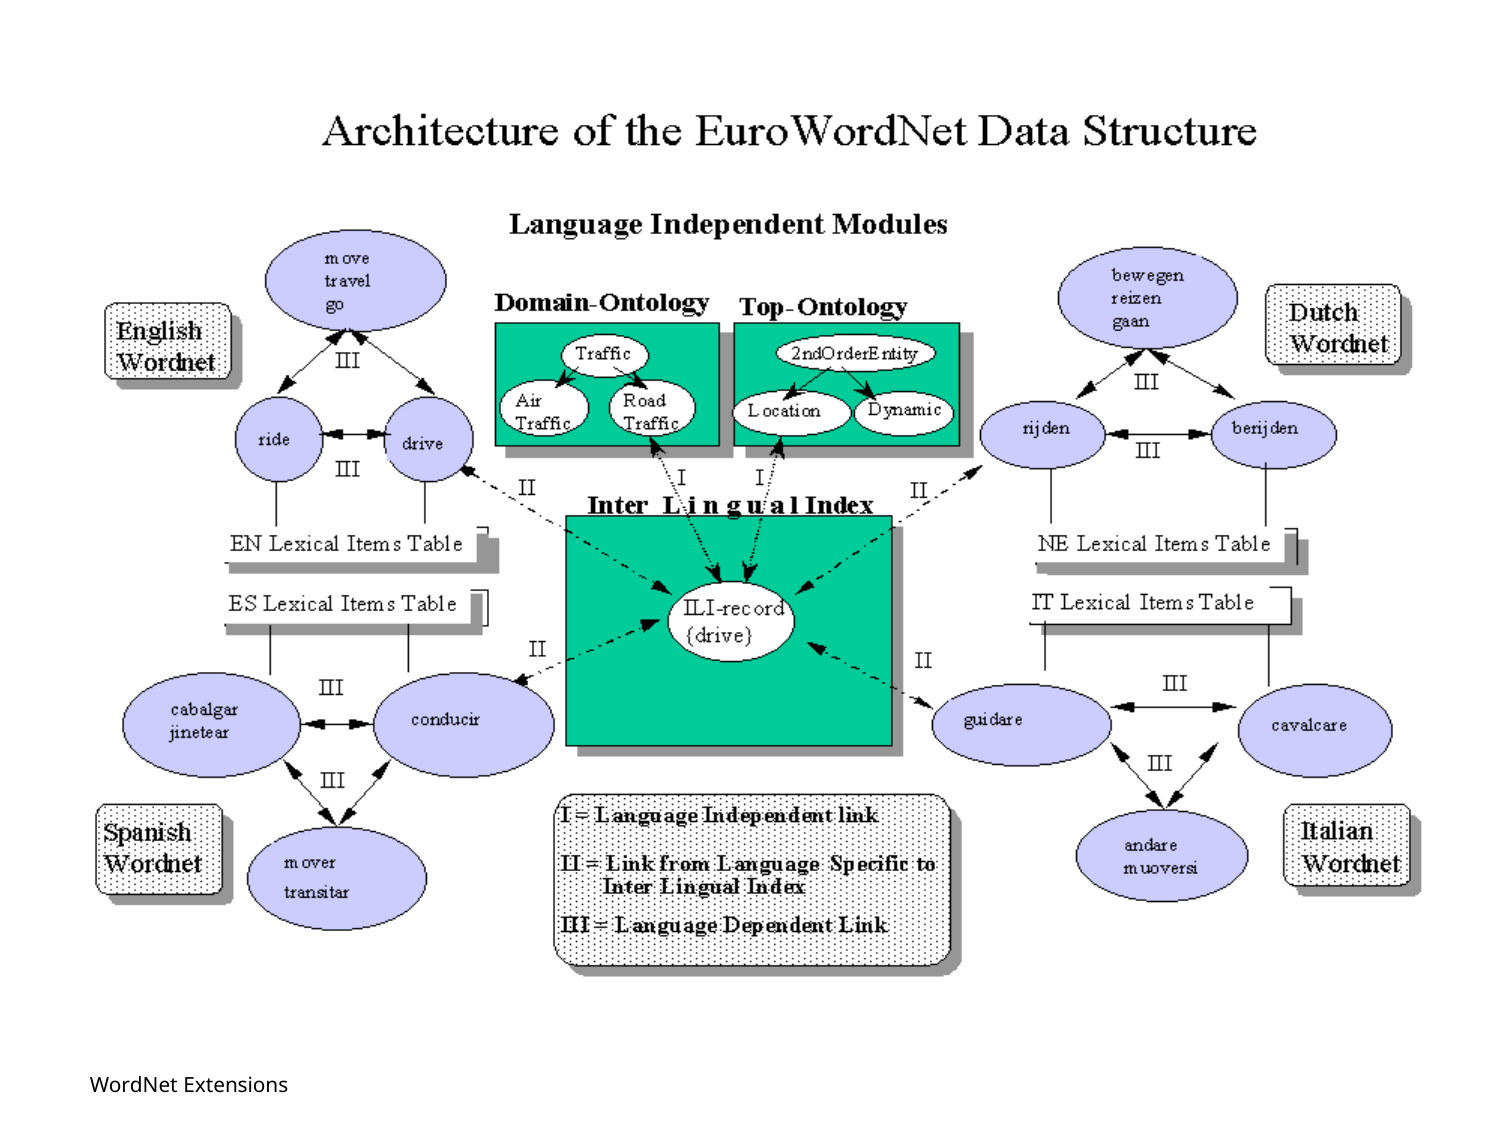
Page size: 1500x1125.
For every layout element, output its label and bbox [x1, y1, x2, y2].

chart [37, 24, 1476, 1051]
